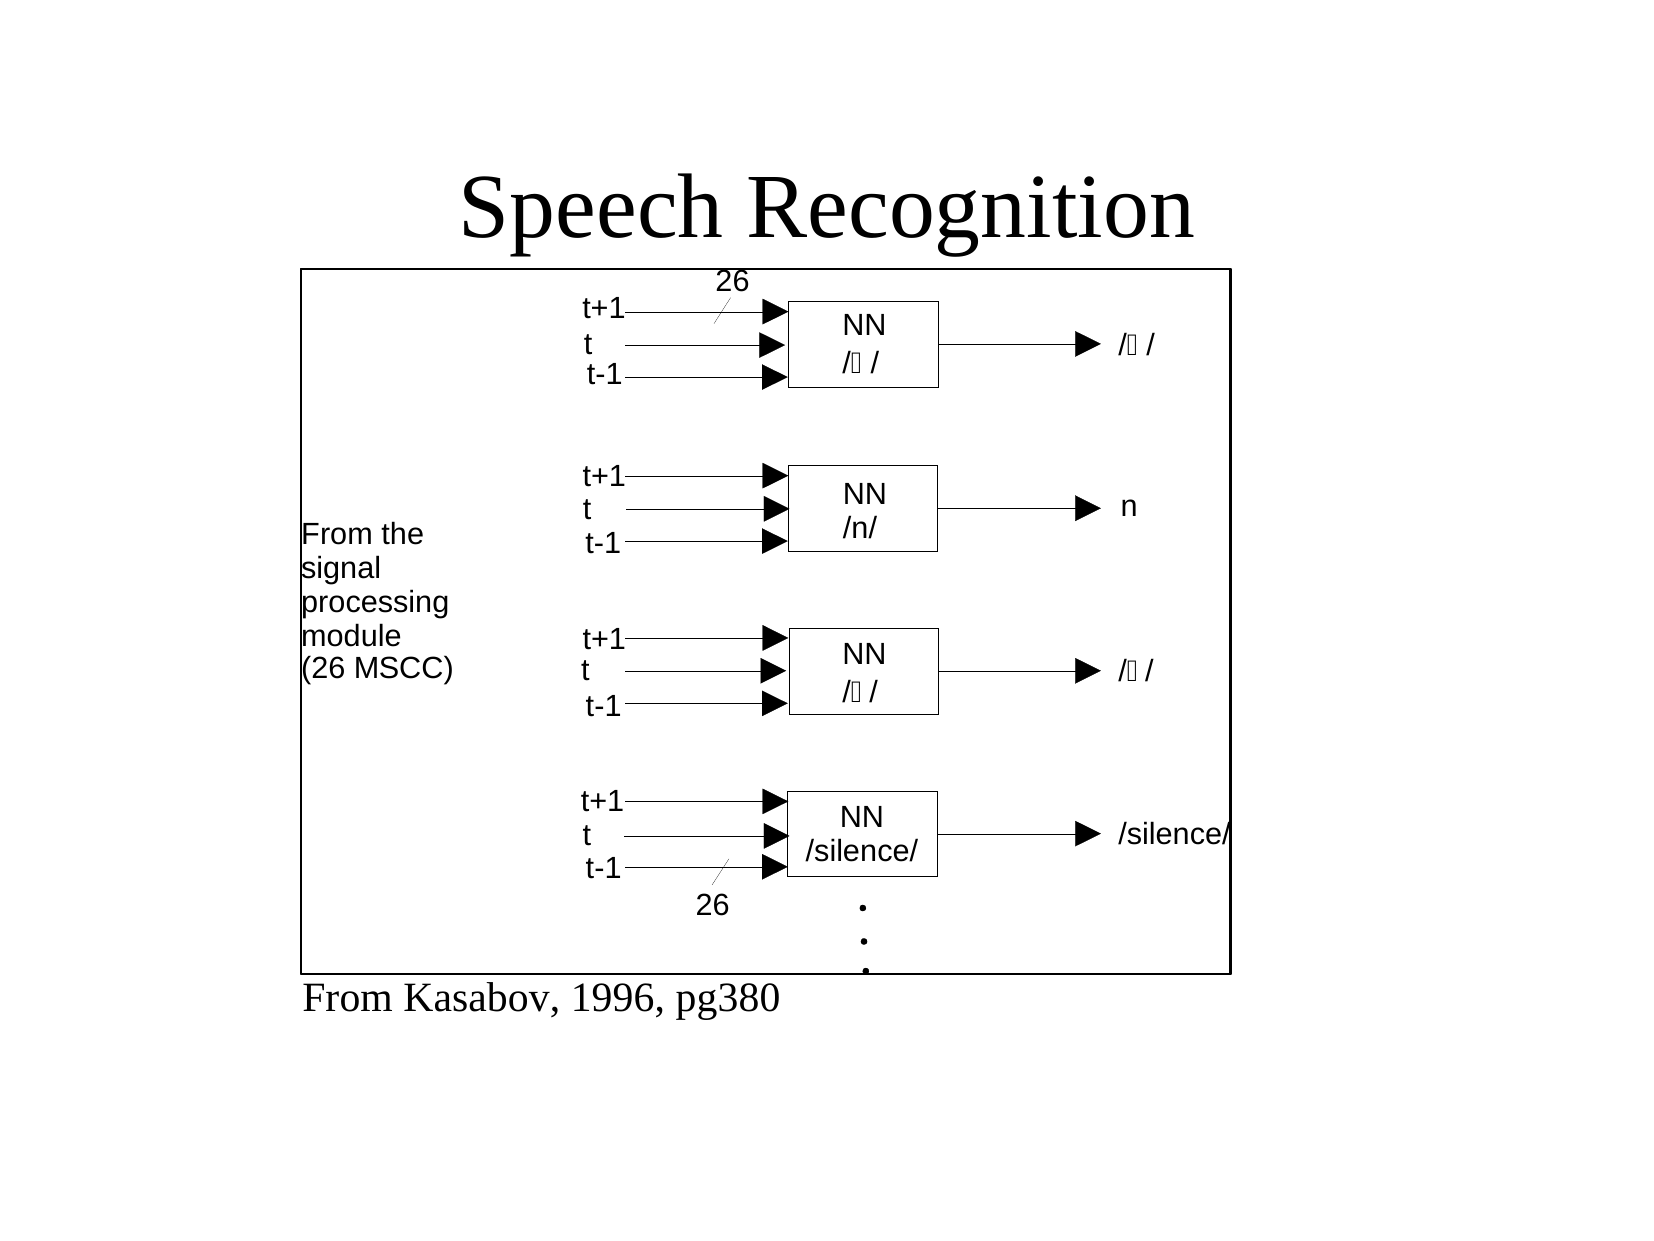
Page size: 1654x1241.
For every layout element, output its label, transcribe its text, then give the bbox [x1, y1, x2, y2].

picture [302, 270, 1229, 973]
list From Kasabov, 1996, pg380 [287, 966, 801, 1029]
title Speech Recognition [121, 102, 1534, 311]
